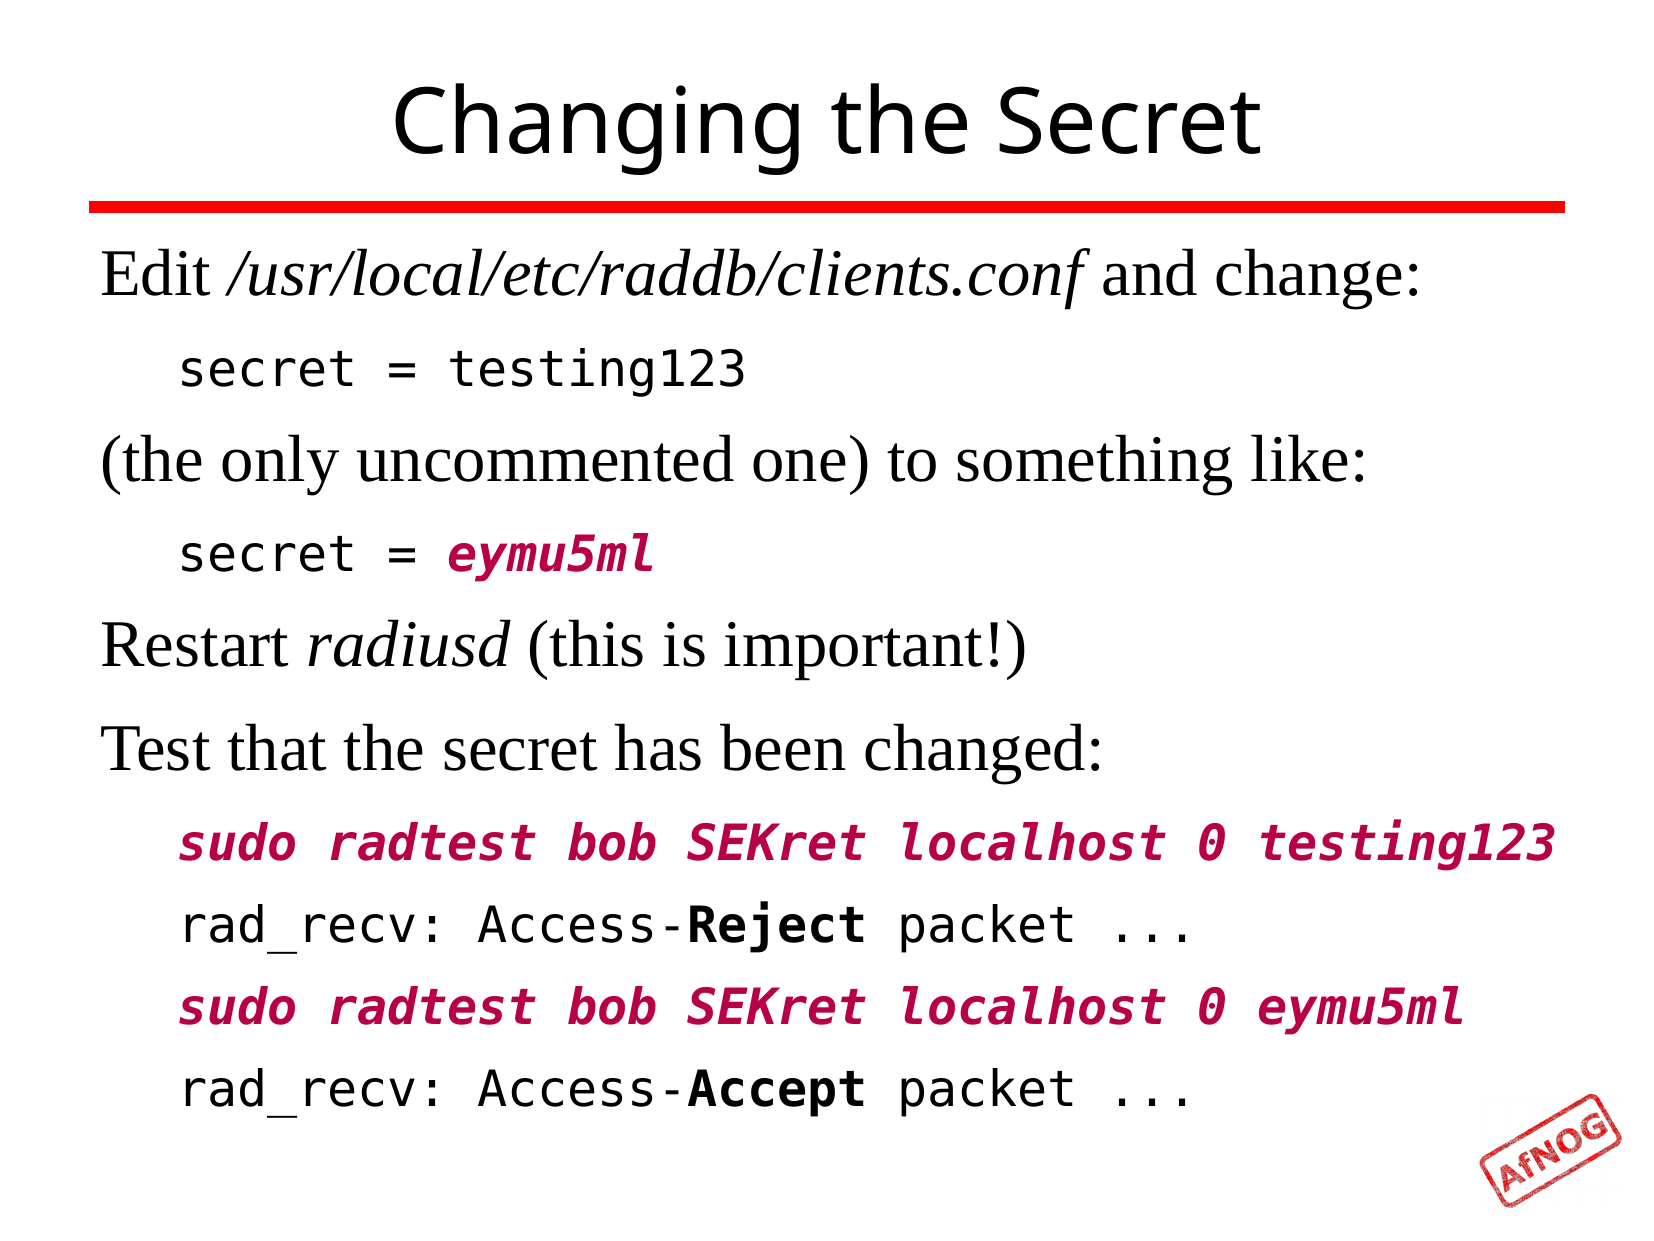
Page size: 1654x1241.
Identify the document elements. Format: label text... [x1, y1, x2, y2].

list Edit /usr/local/etc/raddb/clients.conf and change: secret = testing123 (the only uncommented one) to something like: secret = eymu5ml Restart radiusd (this is important!) Test that the secret has been changed: sudo radtest bob SEKret localhost 0 testing123 rad_recv: Access-Reject packet ... sudo radtest bob SEKret localhost 0 eymu5ml rad_recv: Access-Accept packet ... [82, 236, 1571, 1177]
picture [1476, 1090, 1625, 1211]
title Changing the Secret [88, 29, 1565, 207]
